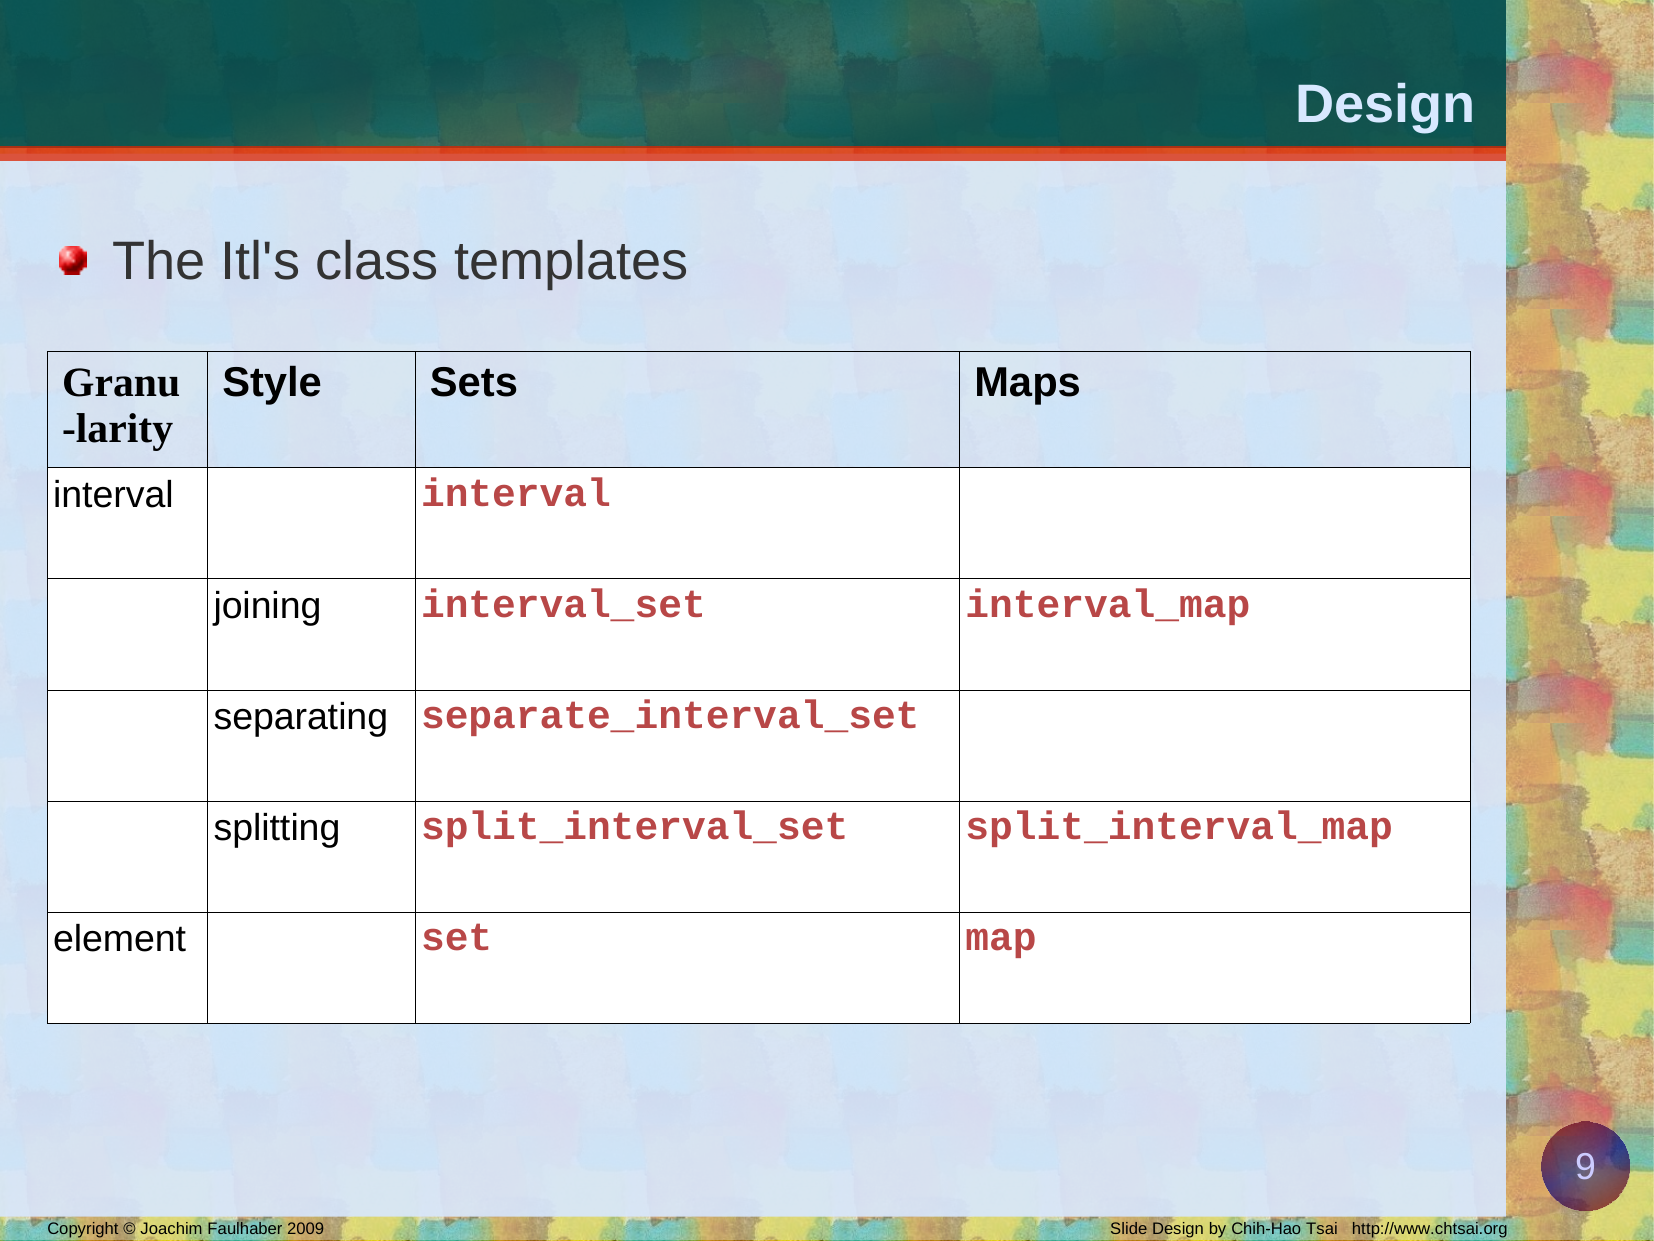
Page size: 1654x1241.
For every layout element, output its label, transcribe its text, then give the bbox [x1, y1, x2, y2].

table_cell map [960, 913, 1470, 1023]
table_cell splitting [208, 802, 415, 912]
table_cell interval_map [960, 579, 1470, 690]
table_cell split_interval_set [416, 802, 959, 912]
table_cell element [48, 913, 207, 1023]
table_header Granu-larity [48, 352, 207, 467]
table_cell [48, 691, 207, 801]
table_cell separating [208, 691, 415, 801]
table_cell [208, 913, 415, 1023]
table_cell [48, 579, 207, 690]
table_cell joining [208, 579, 415, 690]
table_cell split_interval_map [960, 802, 1470, 912]
table_cell [48, 802, 207, 912]
table_cell [960, 468, 1470, 578]
table_cell interval_set [416, 579, 959, 690]
table_header Maps [960, 352, 1470, 467]
table_header Style [208, 352, 415, 467]
table_cell set [416, 913, 959, 1023]
table_cell [208, 468, 415, 578]
table_cell [960, 691, 1470, 801]
table_cell interval [416, 468, 959, 578]
table_cell interval [48, 468, 207, 578]
list The Itl's class templates [59, 230, 1418, 312]
table_cell separate_interval_set [416, 691, 959, 801]
table_header Sets [416, 352, 959, 467]
title Design [29, 59, 1477, 148]
